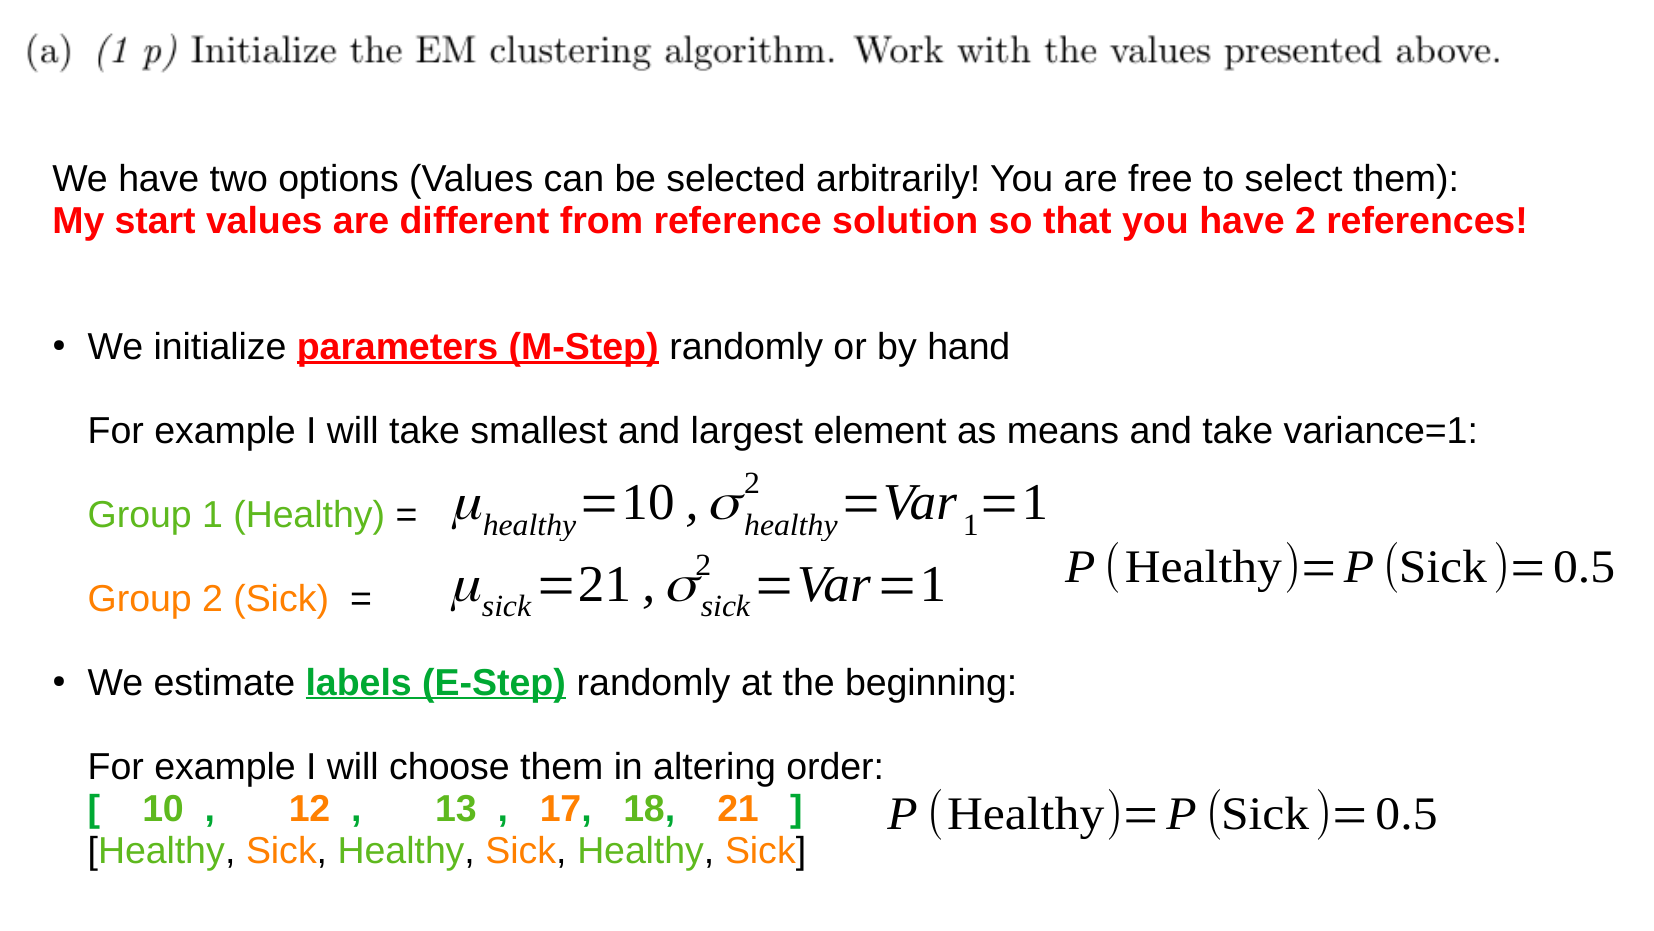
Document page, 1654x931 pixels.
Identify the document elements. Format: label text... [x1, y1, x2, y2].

chart [423, 549, 971, 622]
chart [862, 787, 1463, 845]
text_box We have two options (Values can be selected arbitrarily! You are free to select them): My start values are different from reference solution so that you have 2 references! We initialize parameters (M-Step) randomly or by hand For example I will take smallest and largest element as means and take variance=1: Group 1 (Healthy) = Group 2 (Sick) = We estimate labels (E-Step) randomly at the beginning: For example I will choose them in altering order: [ 10 , 12 , 13 , 17, 18, 21 ] [Healthy, Sick, Healthy, Sick, Healthy, Sick] [37, 150, 1641, 931]
picture [13, 7, 1514, 98]
chart [424, 468, 1641, 598]
